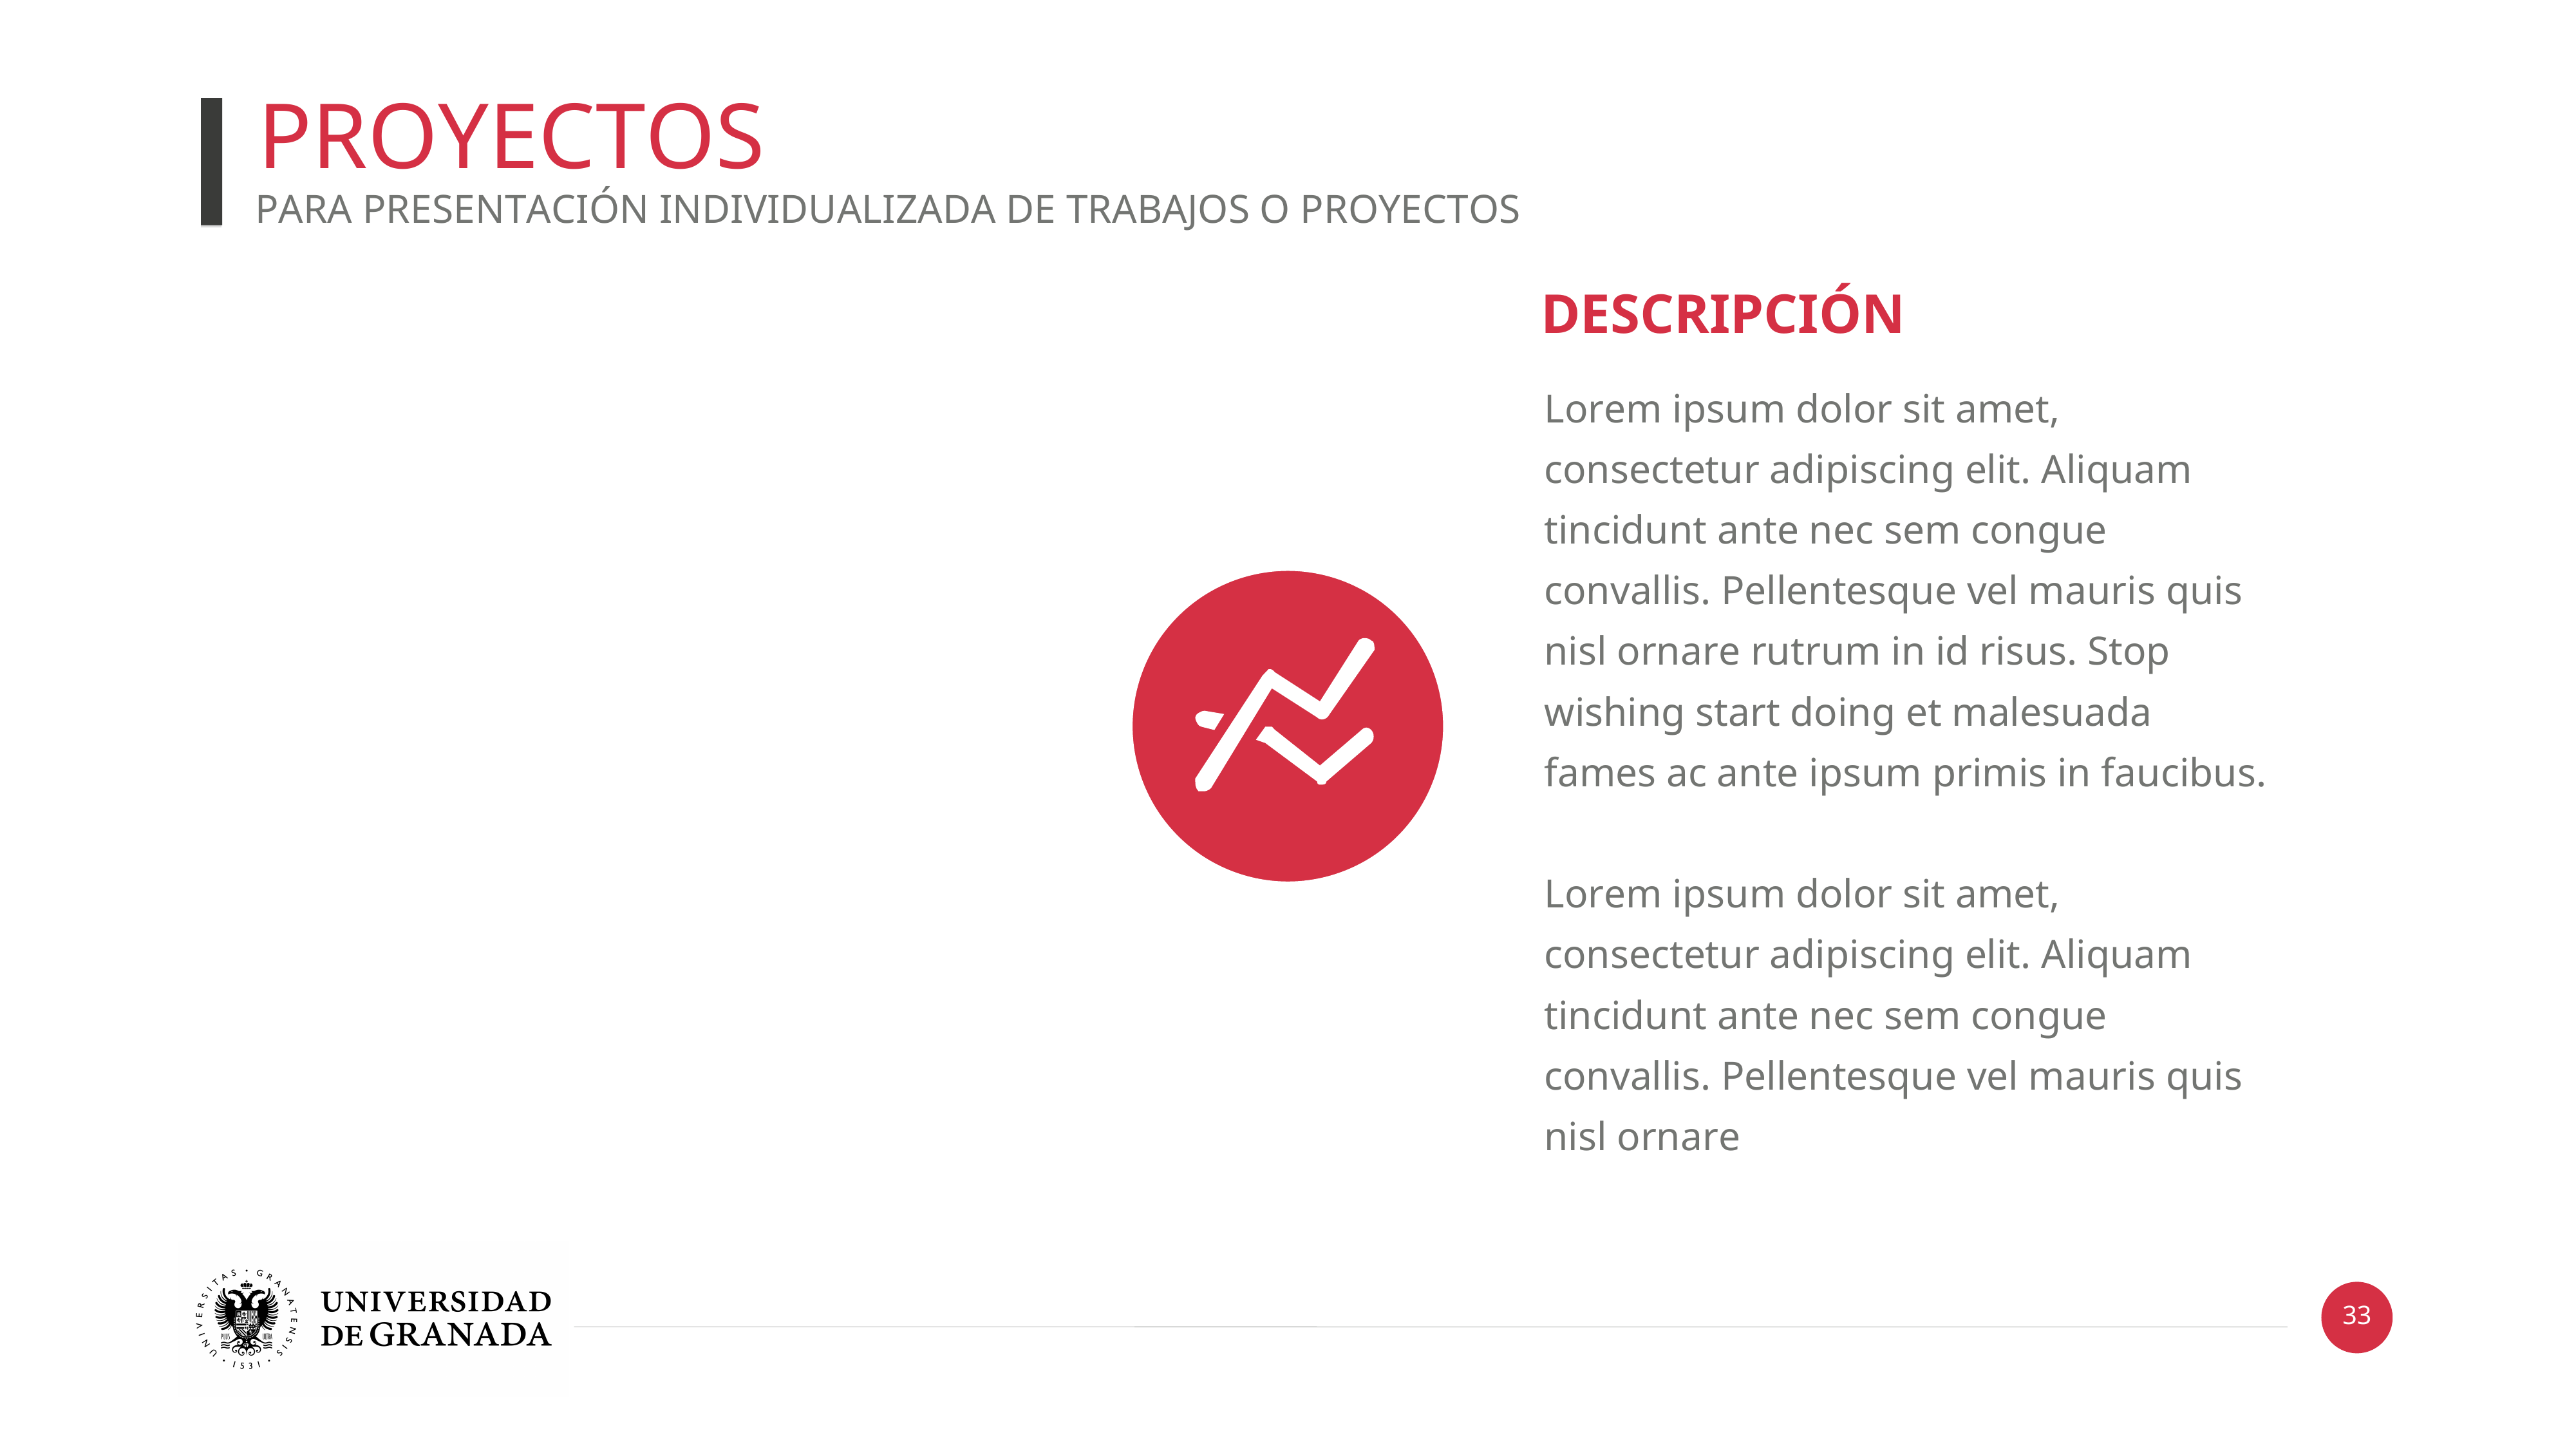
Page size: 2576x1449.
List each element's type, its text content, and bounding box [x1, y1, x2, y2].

text_box [201, 98, 223, 225]
text_box [1128, 567, 1447, 886]
text_box DESCRIPCIÓN [1531, 265, 2222, 359]
picture [178, 1241, 569, 1397]
text_box PROYECTOS [248, 73, 2402, 191]
text_box PARA PRESENTACIÓN INDIVIDUALIZADA DE TRABAJOS O PROYECTOS [245, 179, 2400, 236]
text_box <número> [2308, 1278, 2407, 1356]
text_box Lorem ipsum dolor sit amet, consectetur adipiscing elit. Aliquam tincidunt ante nec sem congue convallis. Pellentesque vel mauris quis nisl ornare rutrum in id risus. Stop wishing start doing et malesuada fames ac ante ipsum primis in faucibus. Lorem ipsum dolor sit amet, consectetur adipiscing elit. Aliquam tincidunt ante nec sem congue convallis. Pellentesque vel mauris quis nisl ornare [1534, 365, 2284, 1164]
